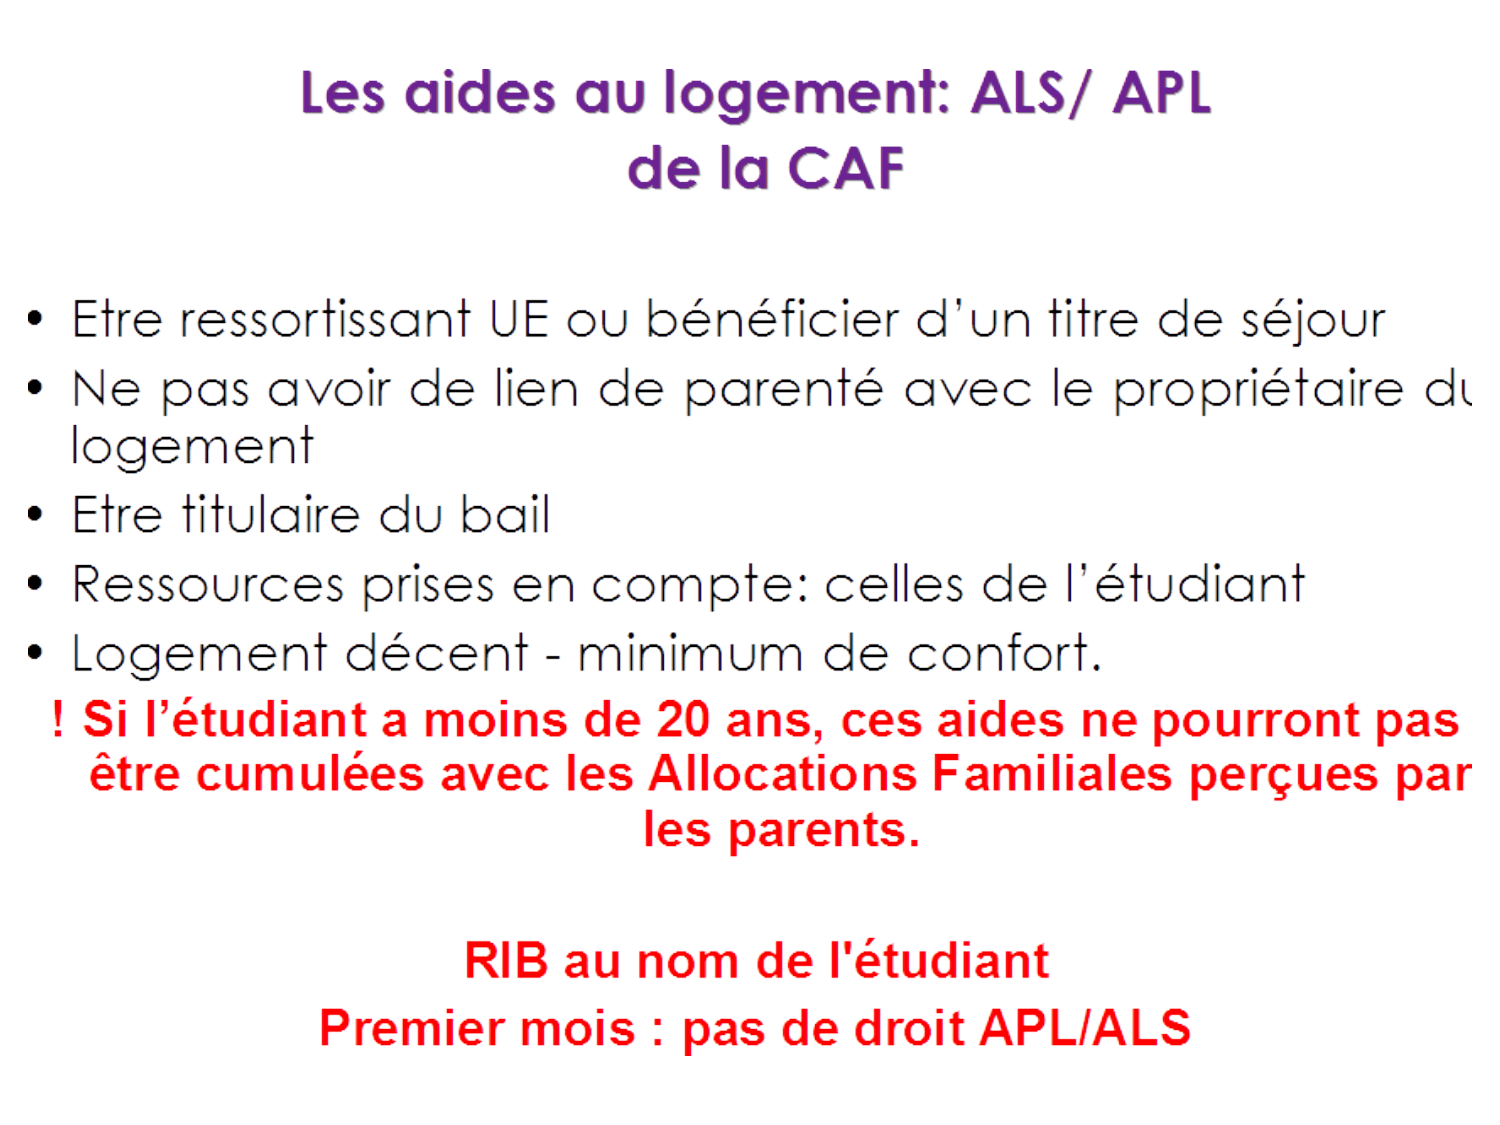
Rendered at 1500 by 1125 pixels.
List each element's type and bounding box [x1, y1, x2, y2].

picture [28, 69, 1472, 1056]
